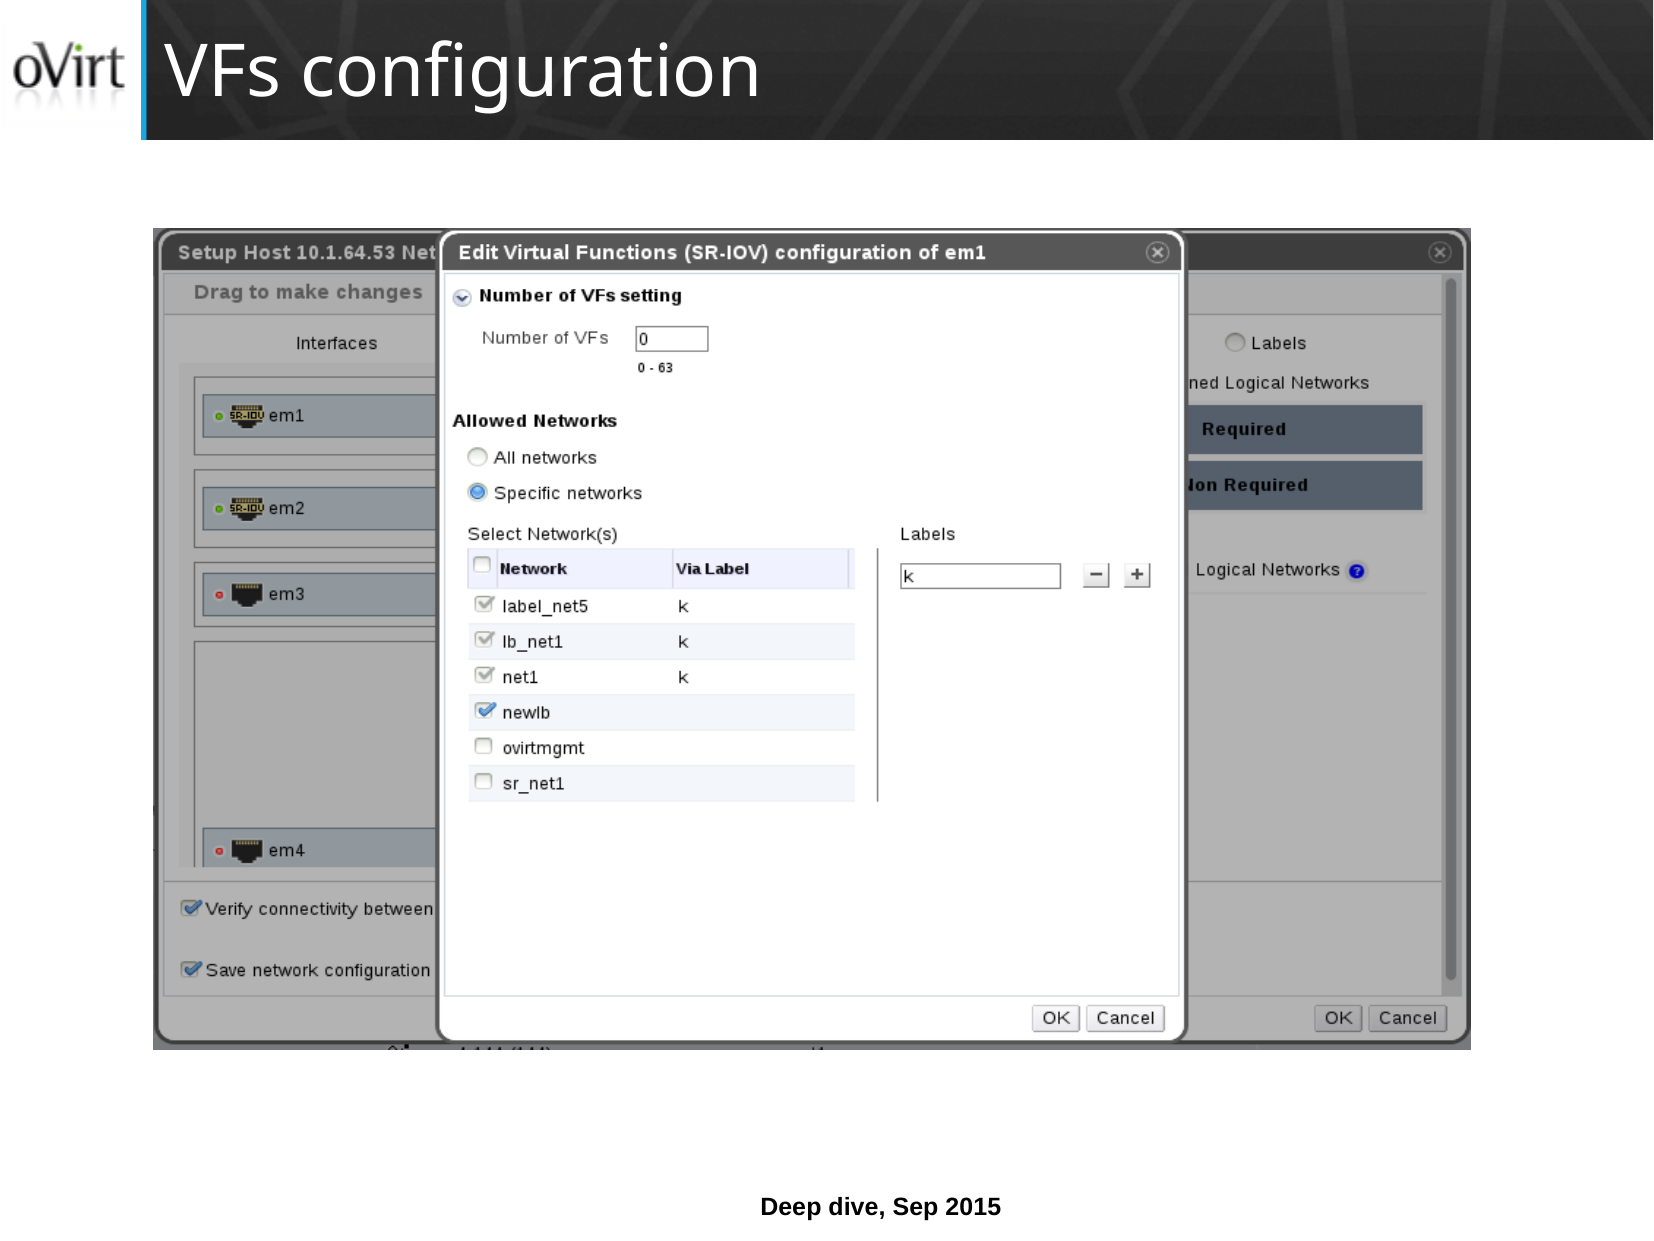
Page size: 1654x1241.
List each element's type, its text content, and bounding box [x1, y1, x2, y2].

picture [0, 0, 1654, 140]
title VFs configuration [164, 18, 1653, 119]
picture [153, 228, 1471, 1051]
